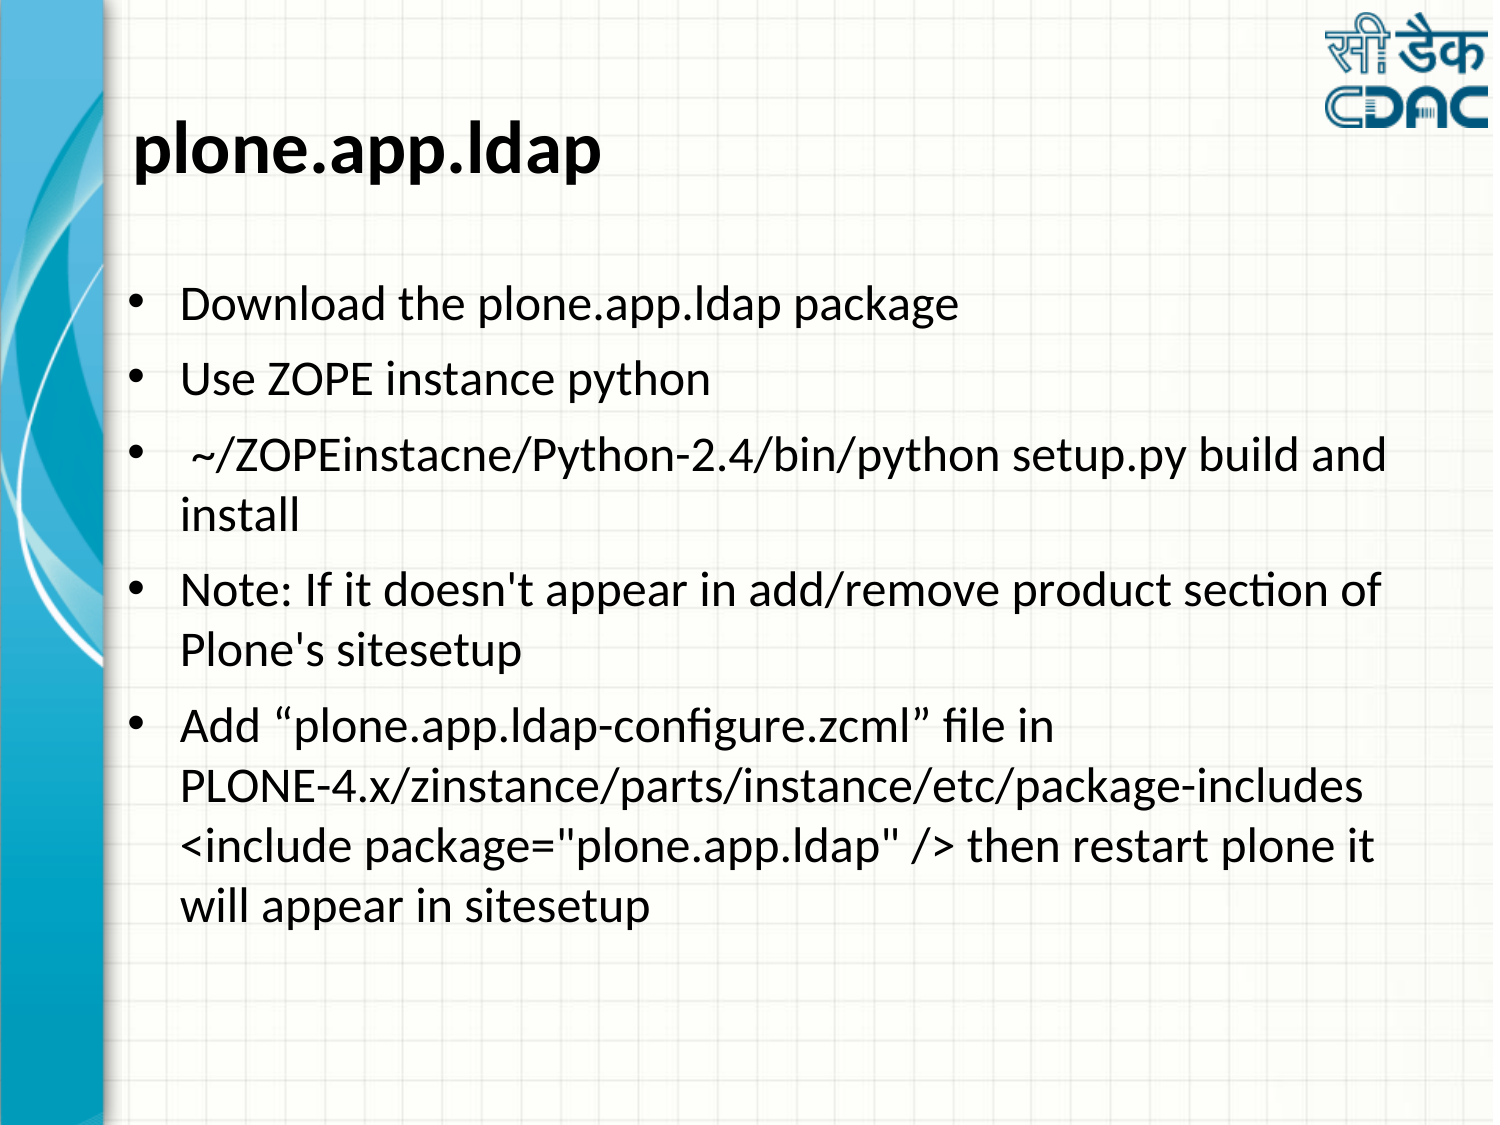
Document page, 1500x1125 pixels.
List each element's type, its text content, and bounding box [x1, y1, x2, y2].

text_box plone.app.ldap [117, 49, 1468, 238]
text_box Download the plone.app.ldap package Use ZOPE instance python ~/ZOPEinstacne/Python-2.4/bin/python setup.py build and install Note: If it doesn't appear in add/remove product section of Plone's sitesetup Add “plone.app.ldap-configure.zcml” file in PLONE-4.x/zinstance/parts/instance/etc/package-includes <include package="plone.app.ldap" /> then restart plone it will appear in sitesetup [112, 262, 1463, 1005]
picture [0, 0, 1493, 1125]
